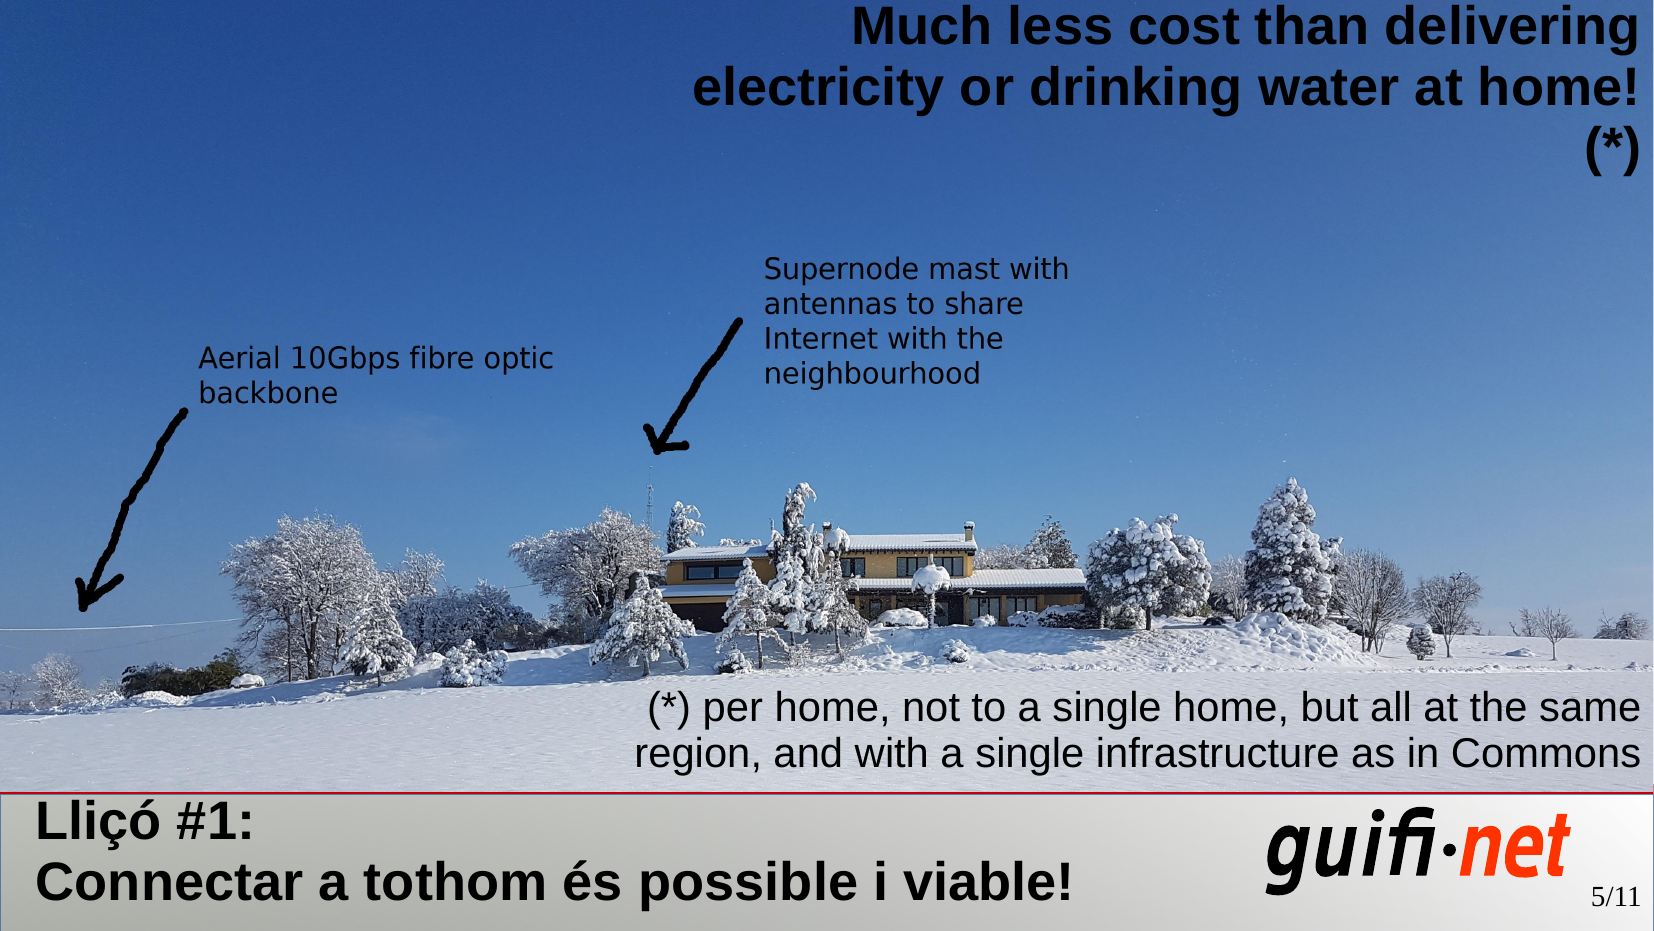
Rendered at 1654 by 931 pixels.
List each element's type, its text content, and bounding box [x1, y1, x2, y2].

picture [0, 0, 1654, 792]
title Lliçó #1: Connectar a tothom és possible i viable! [35, 792, 1182, 912]
title Much less cost than delivering electricity or drinking water at home! (*) [637, 0, 1642, 178]
title (*) per home, not to a single home, but all at the same region, and with a single infrastructure as in Commons [566, 660, 1642, 800]
